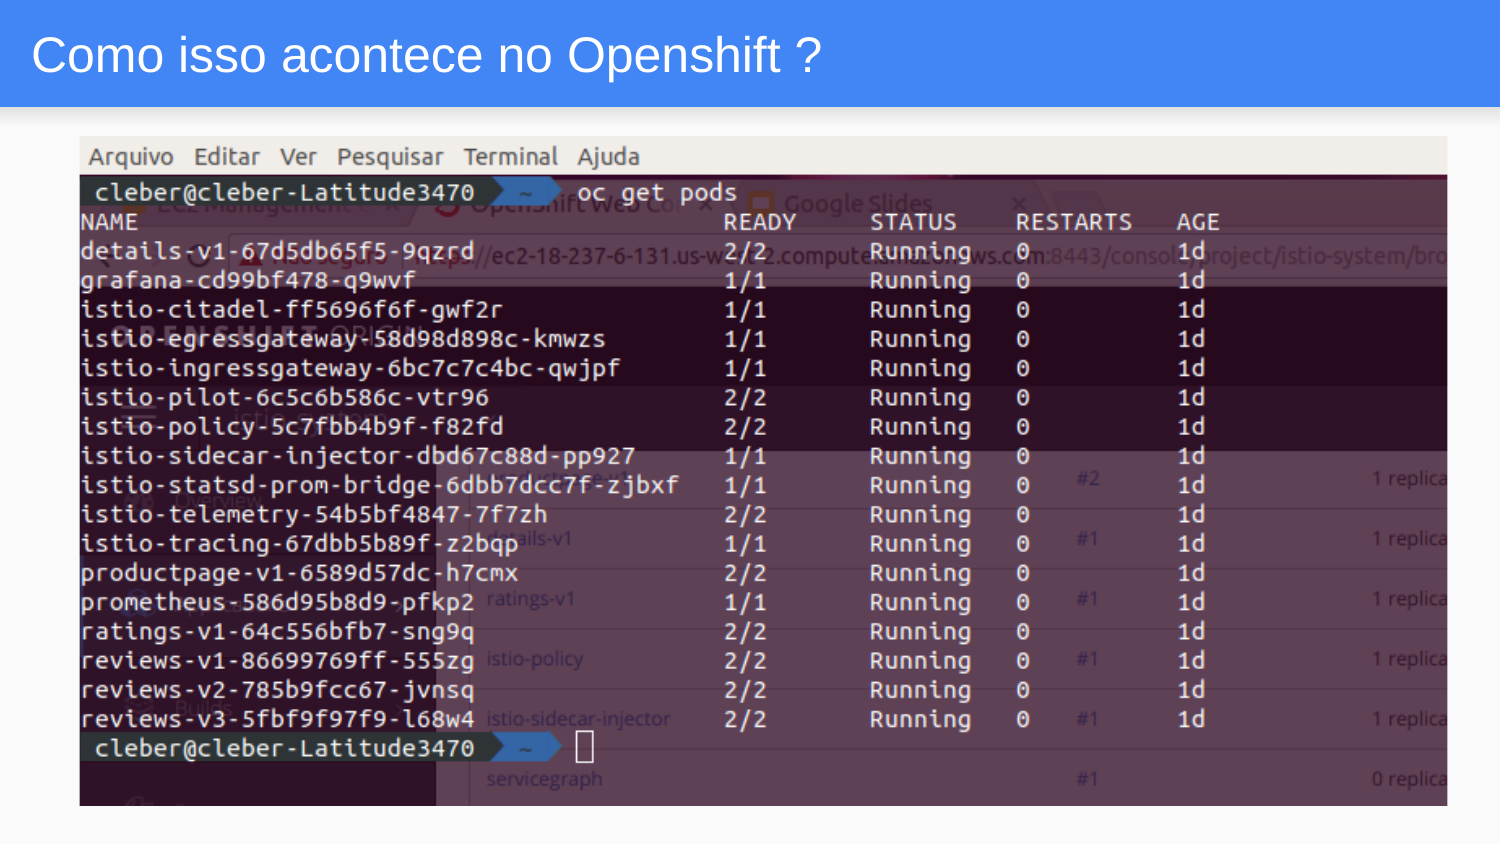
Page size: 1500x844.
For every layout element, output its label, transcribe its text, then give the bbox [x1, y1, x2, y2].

title Como isso acontece no Openshift ? [16, 2, 1464, 102]
picture [79, 136, 1448, 806]
